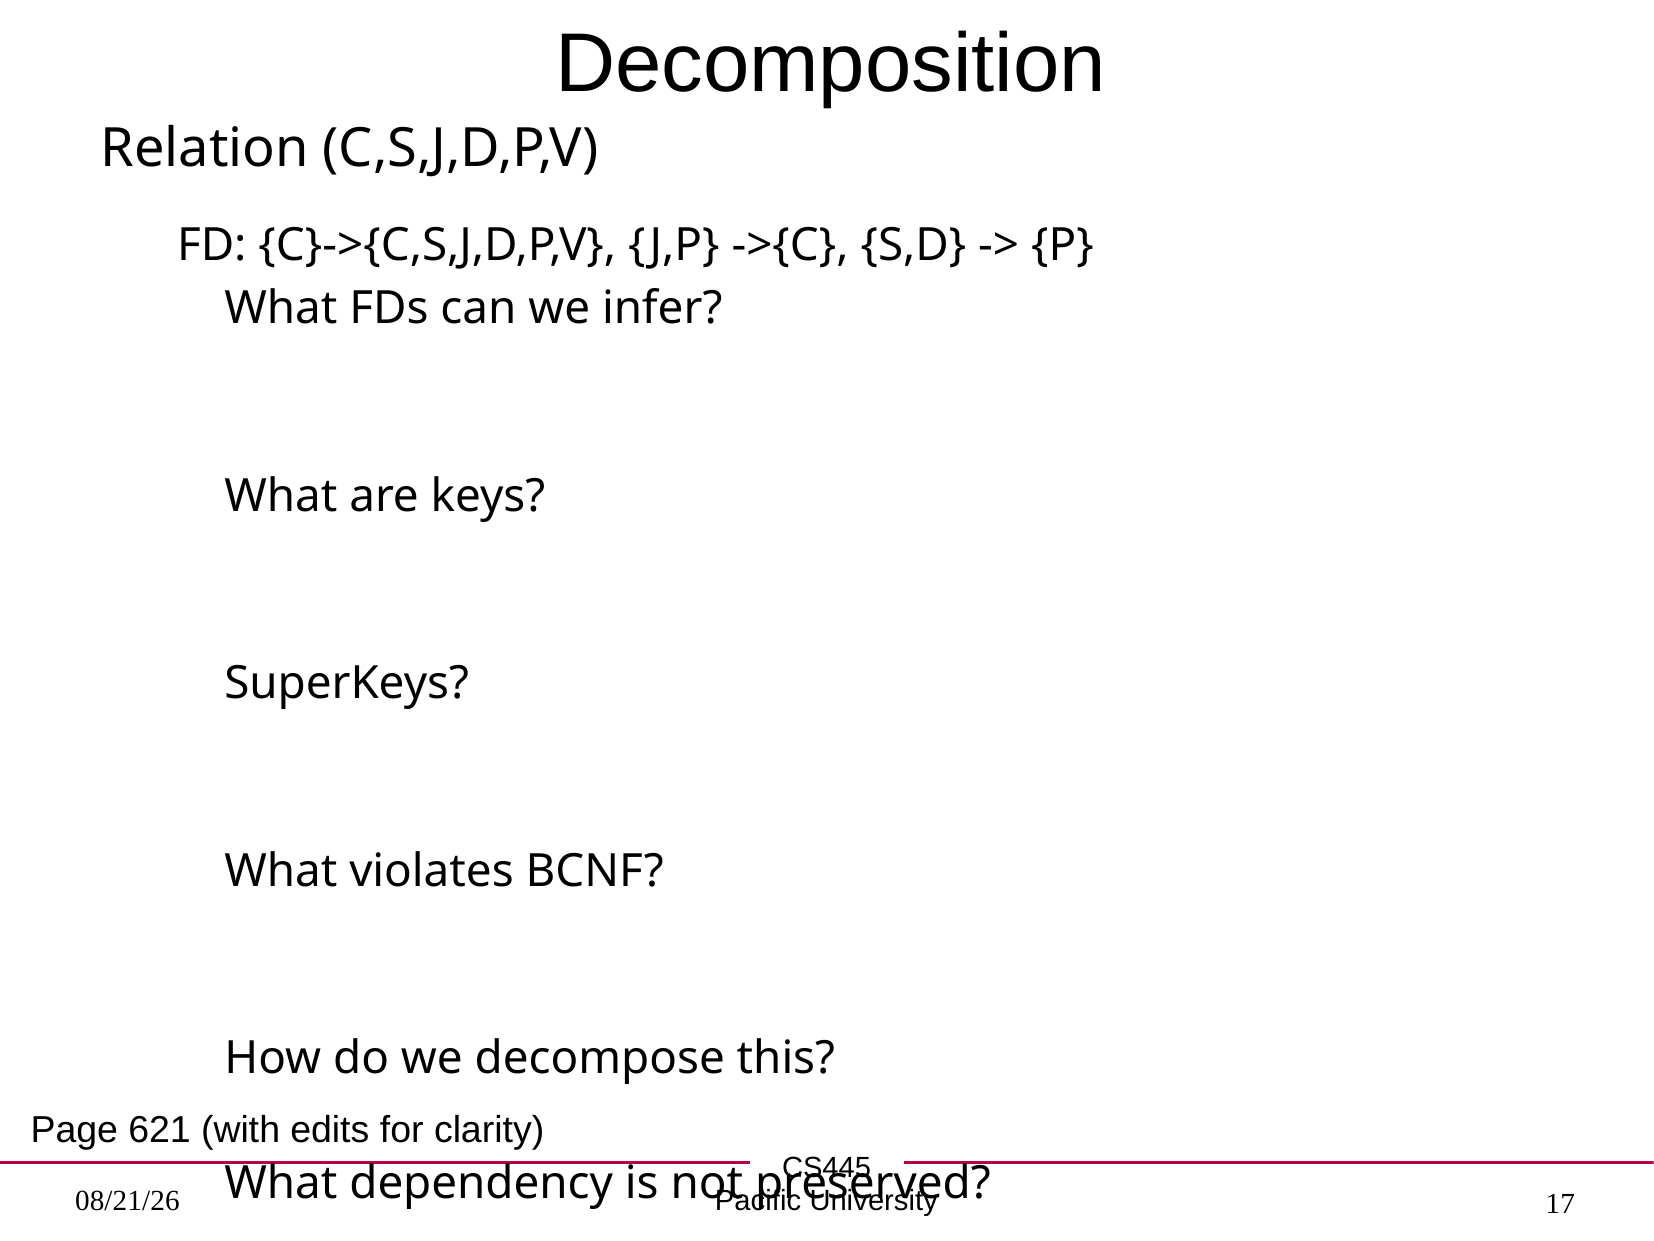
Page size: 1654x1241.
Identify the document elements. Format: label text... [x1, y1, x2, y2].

list Relation (C,S,J,D,P,V) FD: {C}->{C,S,J,D,P,V}, {J,P} ->{C}, {S,D} -> {P} What FDs can we infer? What are keys? SuperKeys? What violates BCNF? How do we decompose this? What dependency is not preserved? [82, 108, 1571, 1069]
text_box Page 621 (with edits for clarity) [15, 1101, 566, 1158]
title Decomposition [86, 15, 1576, 109]
